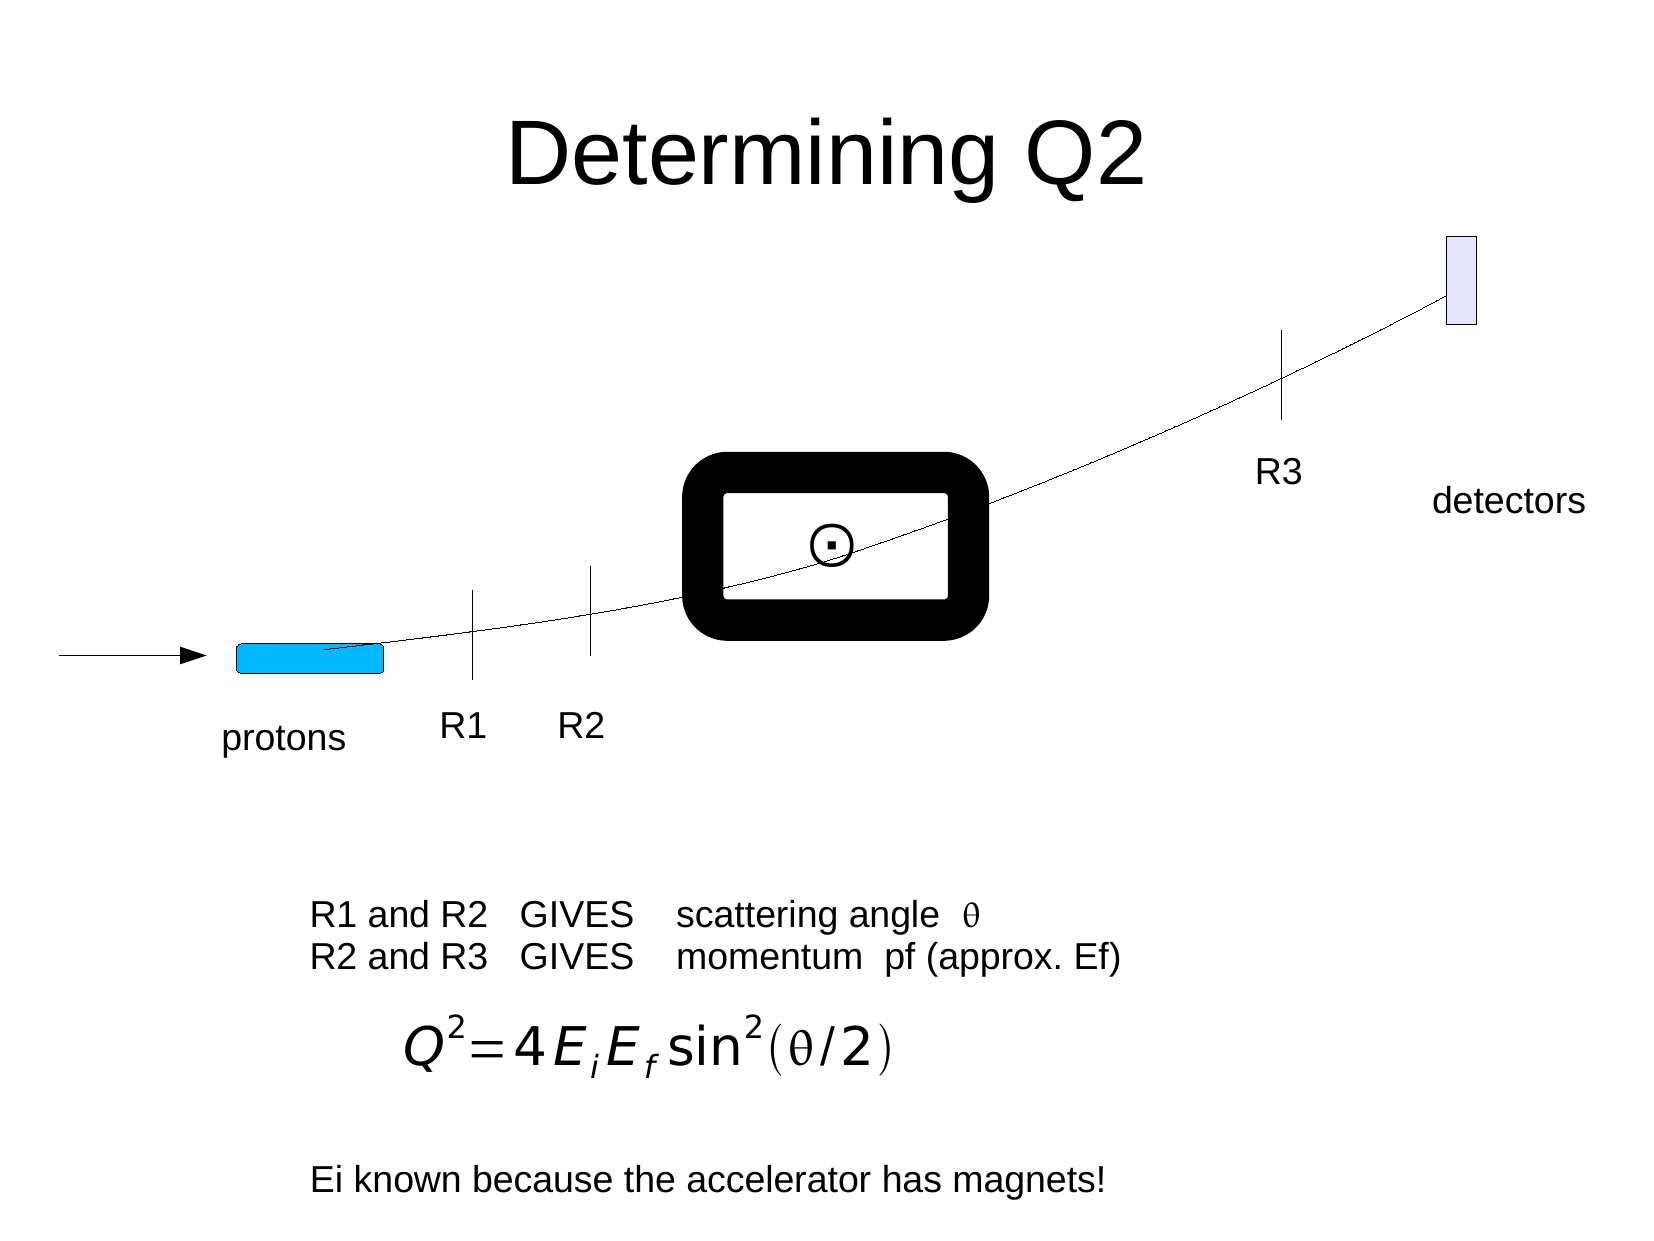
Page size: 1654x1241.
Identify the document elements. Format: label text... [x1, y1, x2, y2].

text_box R1 and R2 GIVES scattering angle  R2 and R3 GIVES momentum pf (approx. Ef) [294, 885, 1138, 1013]
text_box R2 [542, 697, 621, 768]
text_box [236, 643, 384, 674]
text_box [1446, 236, 1477, 325]
text_box protons [206, 708, 362, 780]
text_box R1 [424, 697, 502, 768]
text_box ⊙ [787, 507, 878, 598]
text_box detectors [1417, 472, 1601, 544]
title Determining Q2 [82, 56, 1571, 250]
text_box R3 [1240, 442, 1318, 514]
text_box Ei known because the accelerator has magnets! [295, 1151, 1122, 1223]
chart [389, 1008, 908, 1087]
